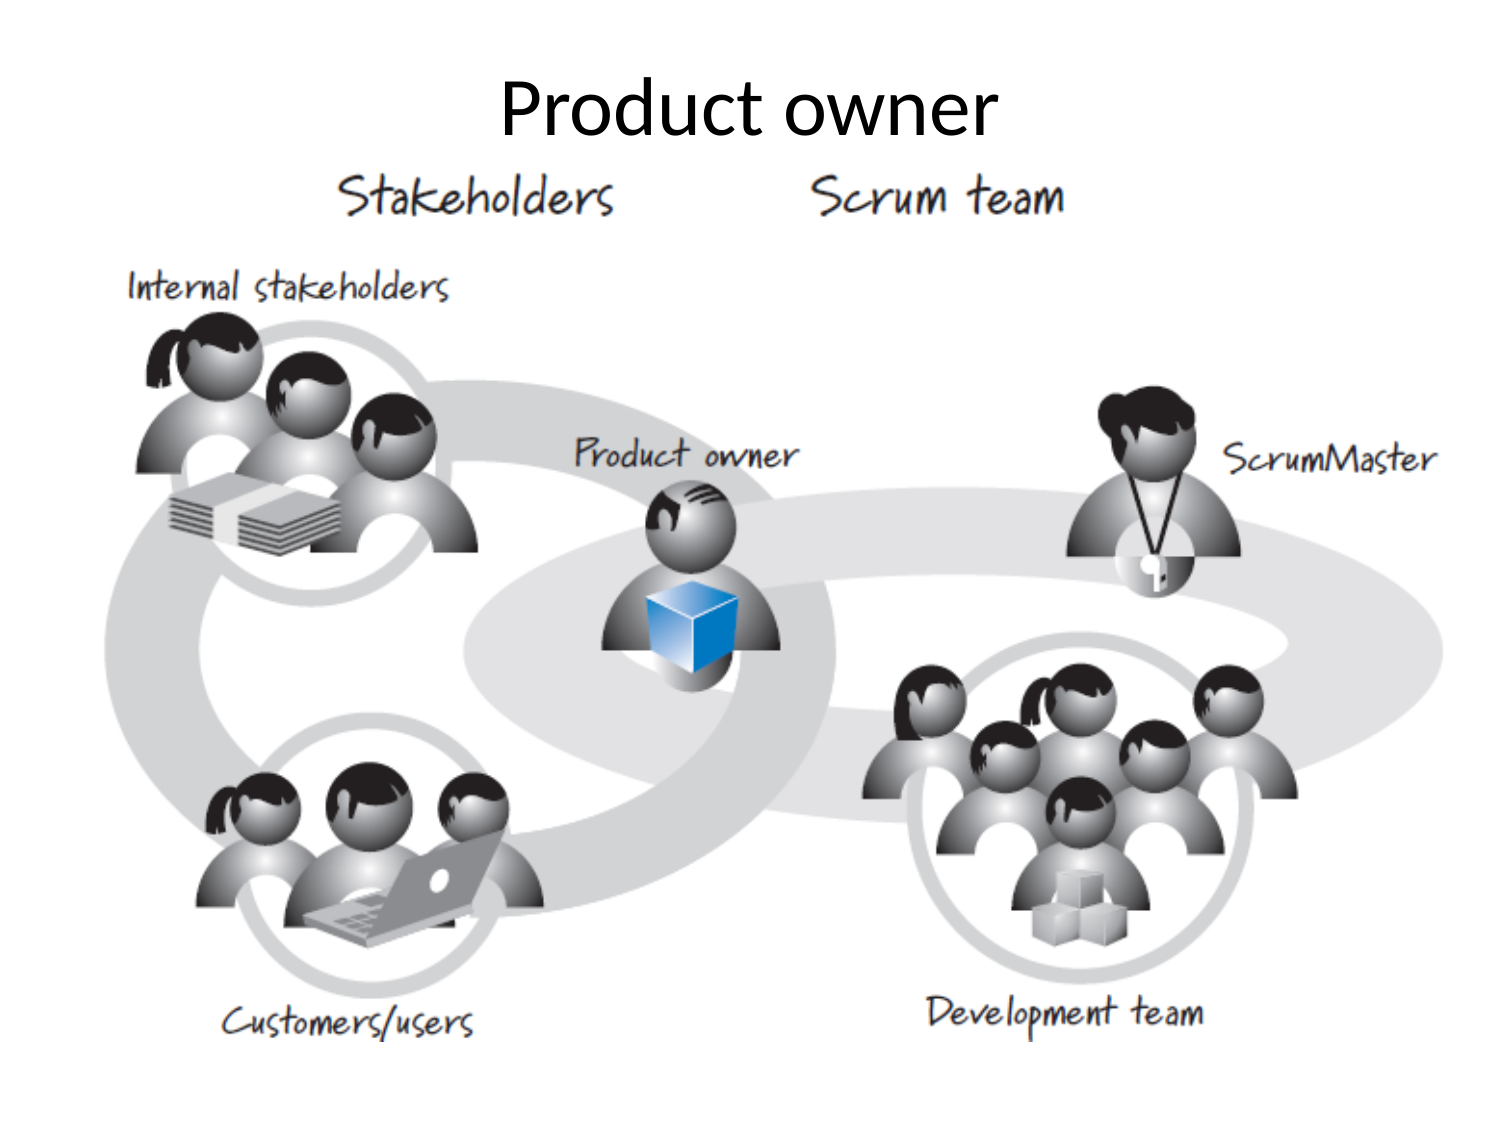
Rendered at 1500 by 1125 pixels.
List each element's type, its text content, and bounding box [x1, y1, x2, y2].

picture [99, 162, 1449, 1042]
title Product owner [75, 45, 1426, 213]
